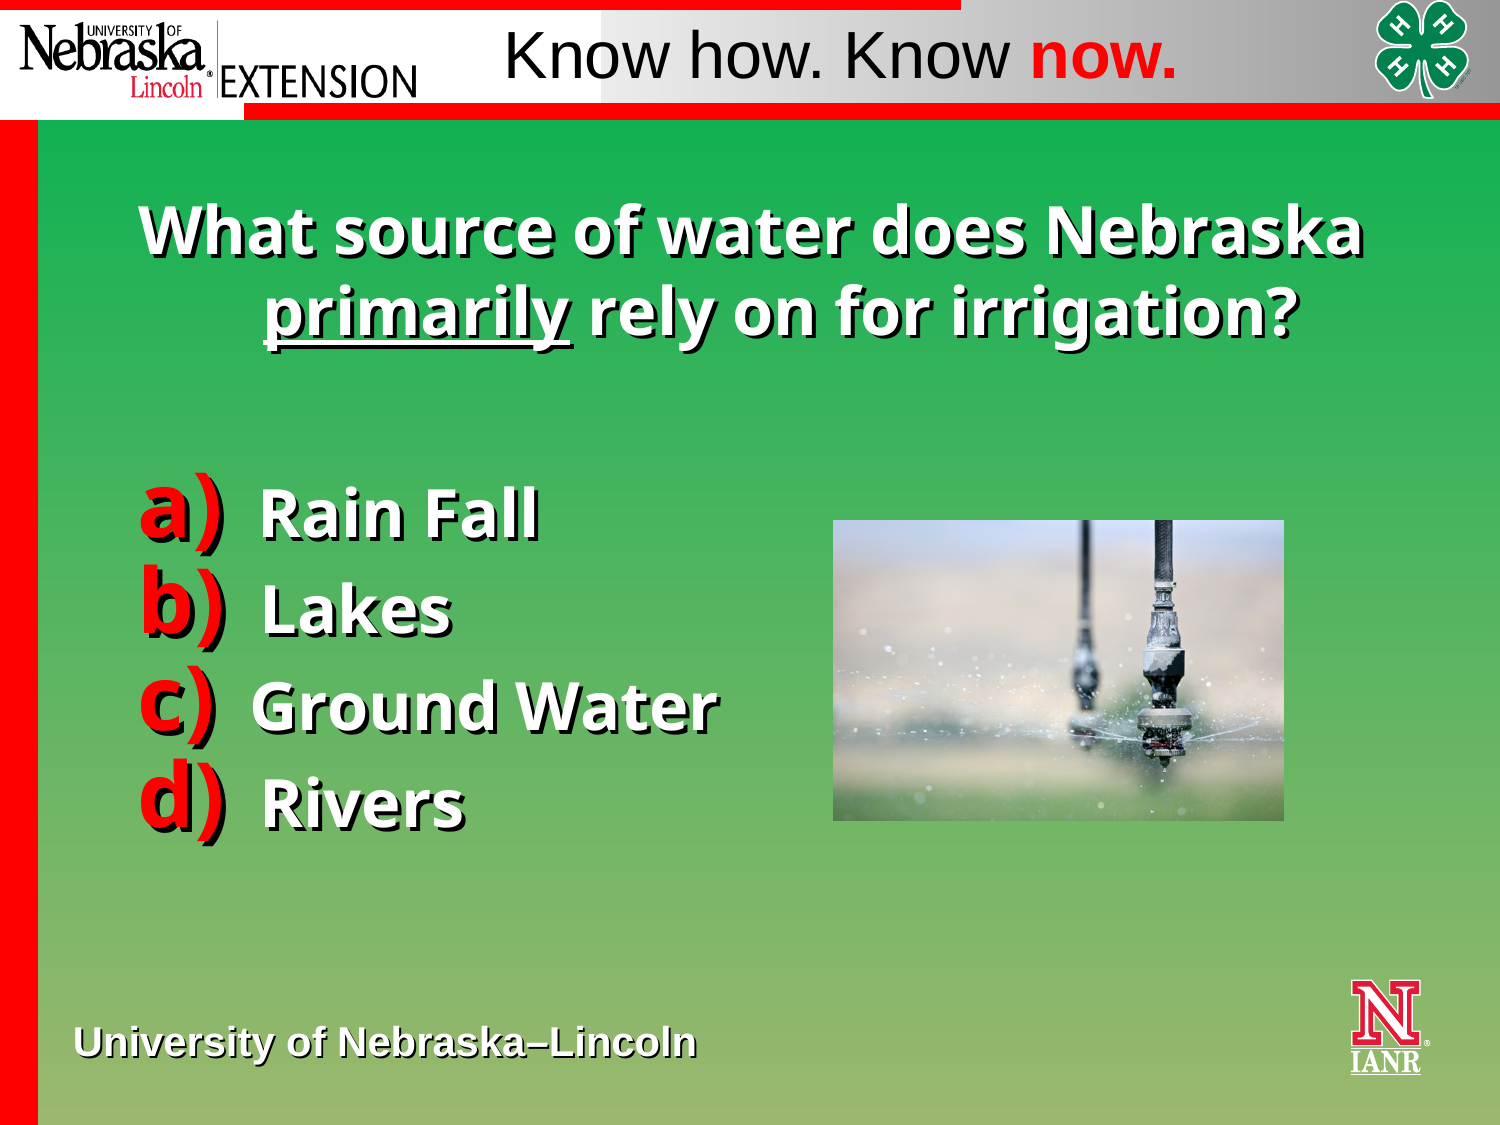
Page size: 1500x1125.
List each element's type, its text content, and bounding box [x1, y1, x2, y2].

title What source of water does Nebraska primarily rely on for irrigation? [77, 161, 1428, 376]
list Rain Fall Lakes Ground Water Rivers [122, 462, 1473, 1021]
picture [833, 520, 1284, 821]
